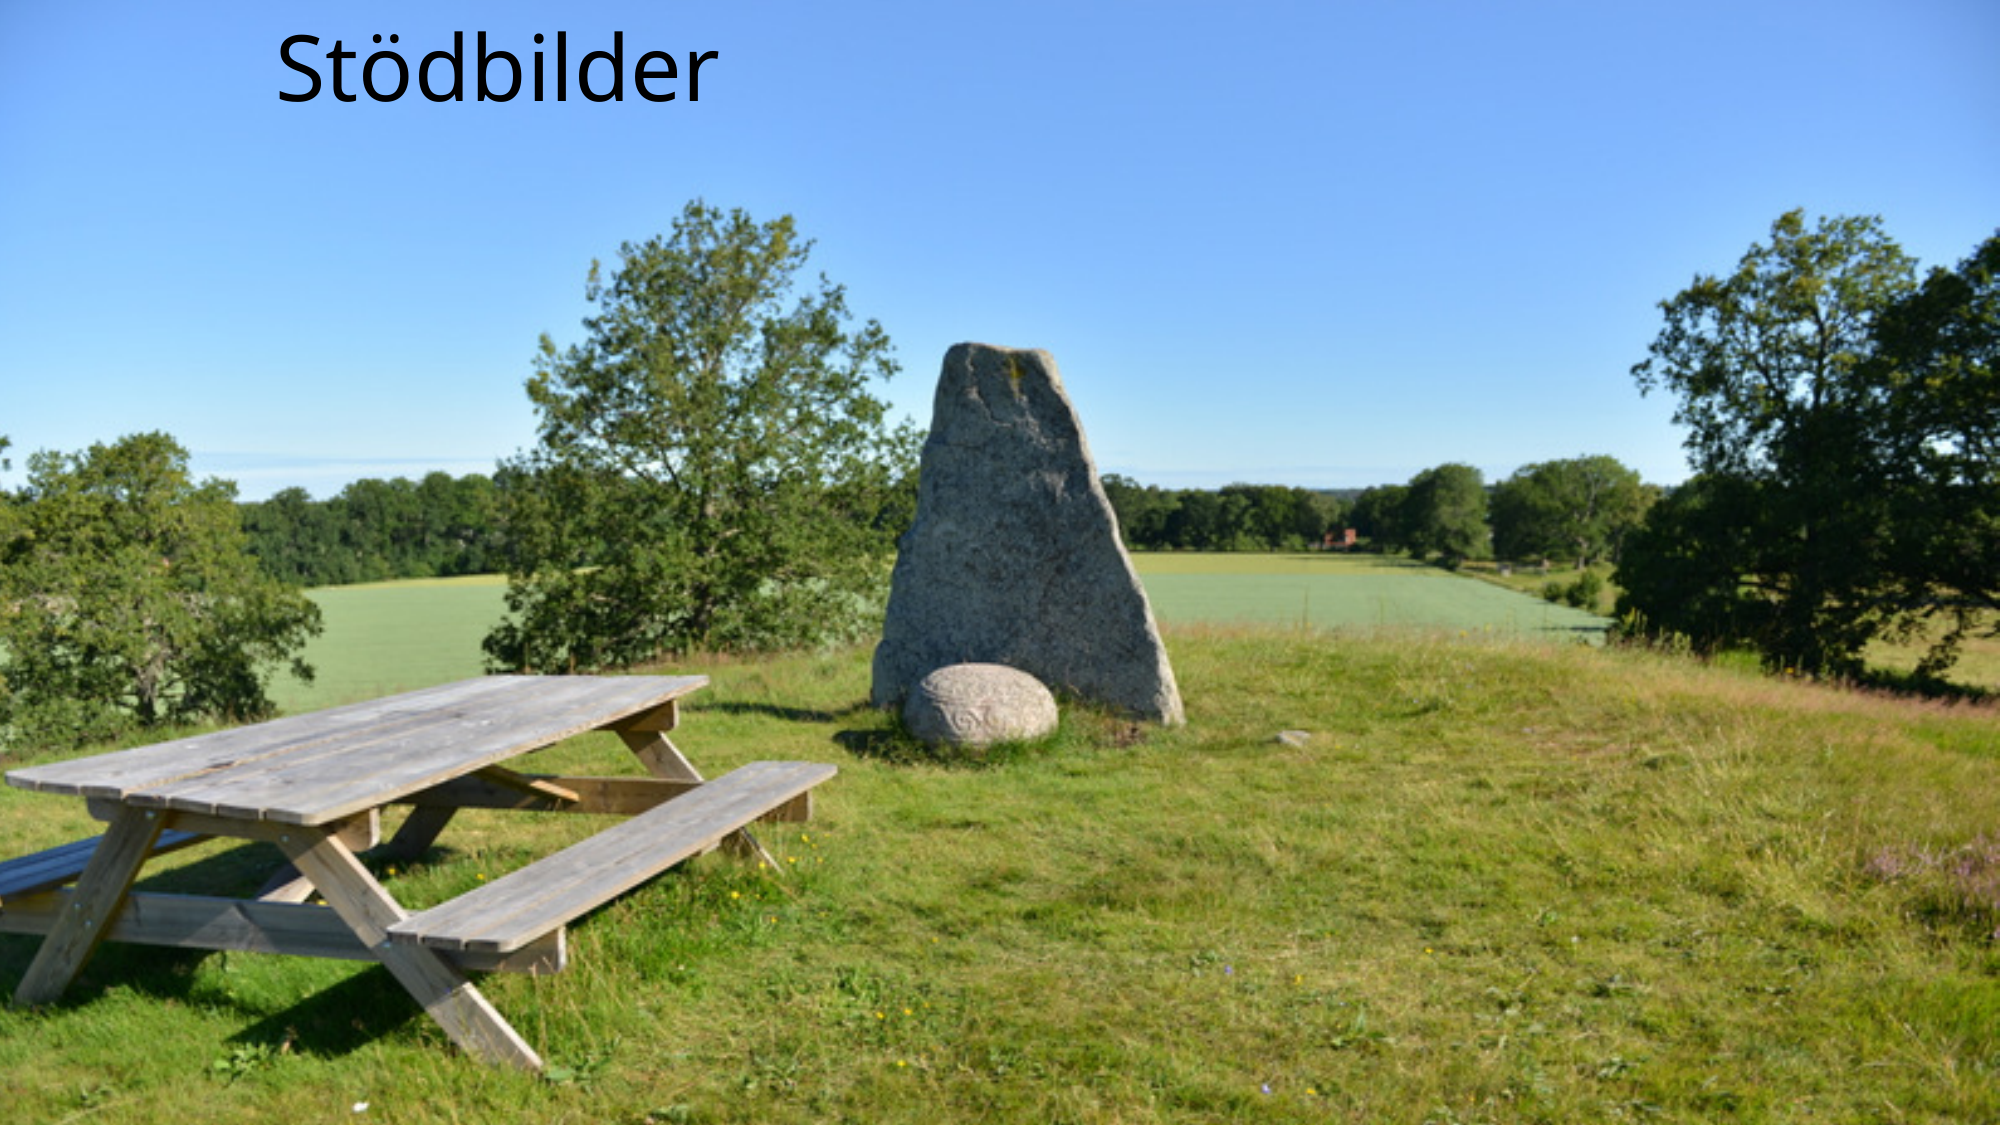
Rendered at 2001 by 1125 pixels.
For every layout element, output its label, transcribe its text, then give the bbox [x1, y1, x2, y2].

picture [0, 0, 2000, 1125]
title Stödbilder [260, 14, 1761, 190]
subtitle [249, 590, 1750, 863]
